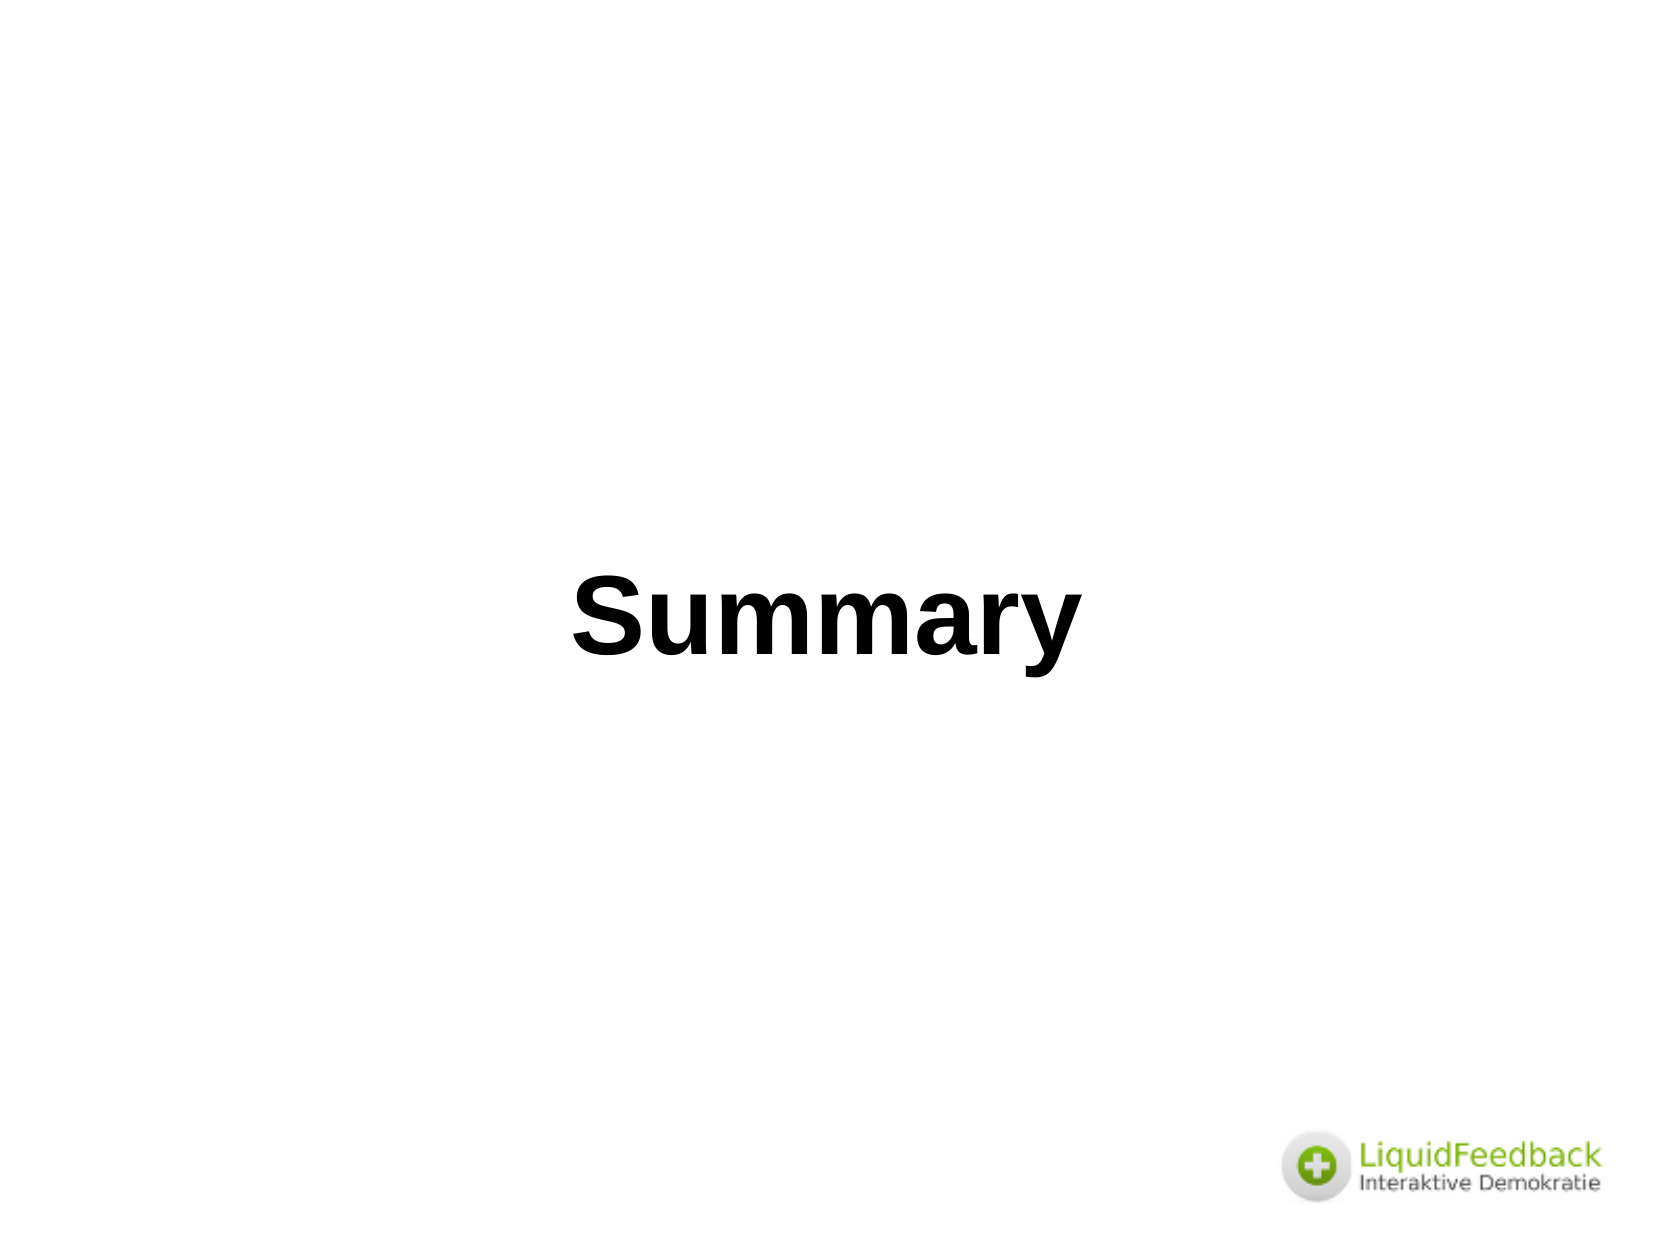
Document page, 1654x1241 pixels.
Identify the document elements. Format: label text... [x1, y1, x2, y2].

picture [1276, 1127, 1613, 1205]
subtitle Summary [82, 56, 1571, 1175]
